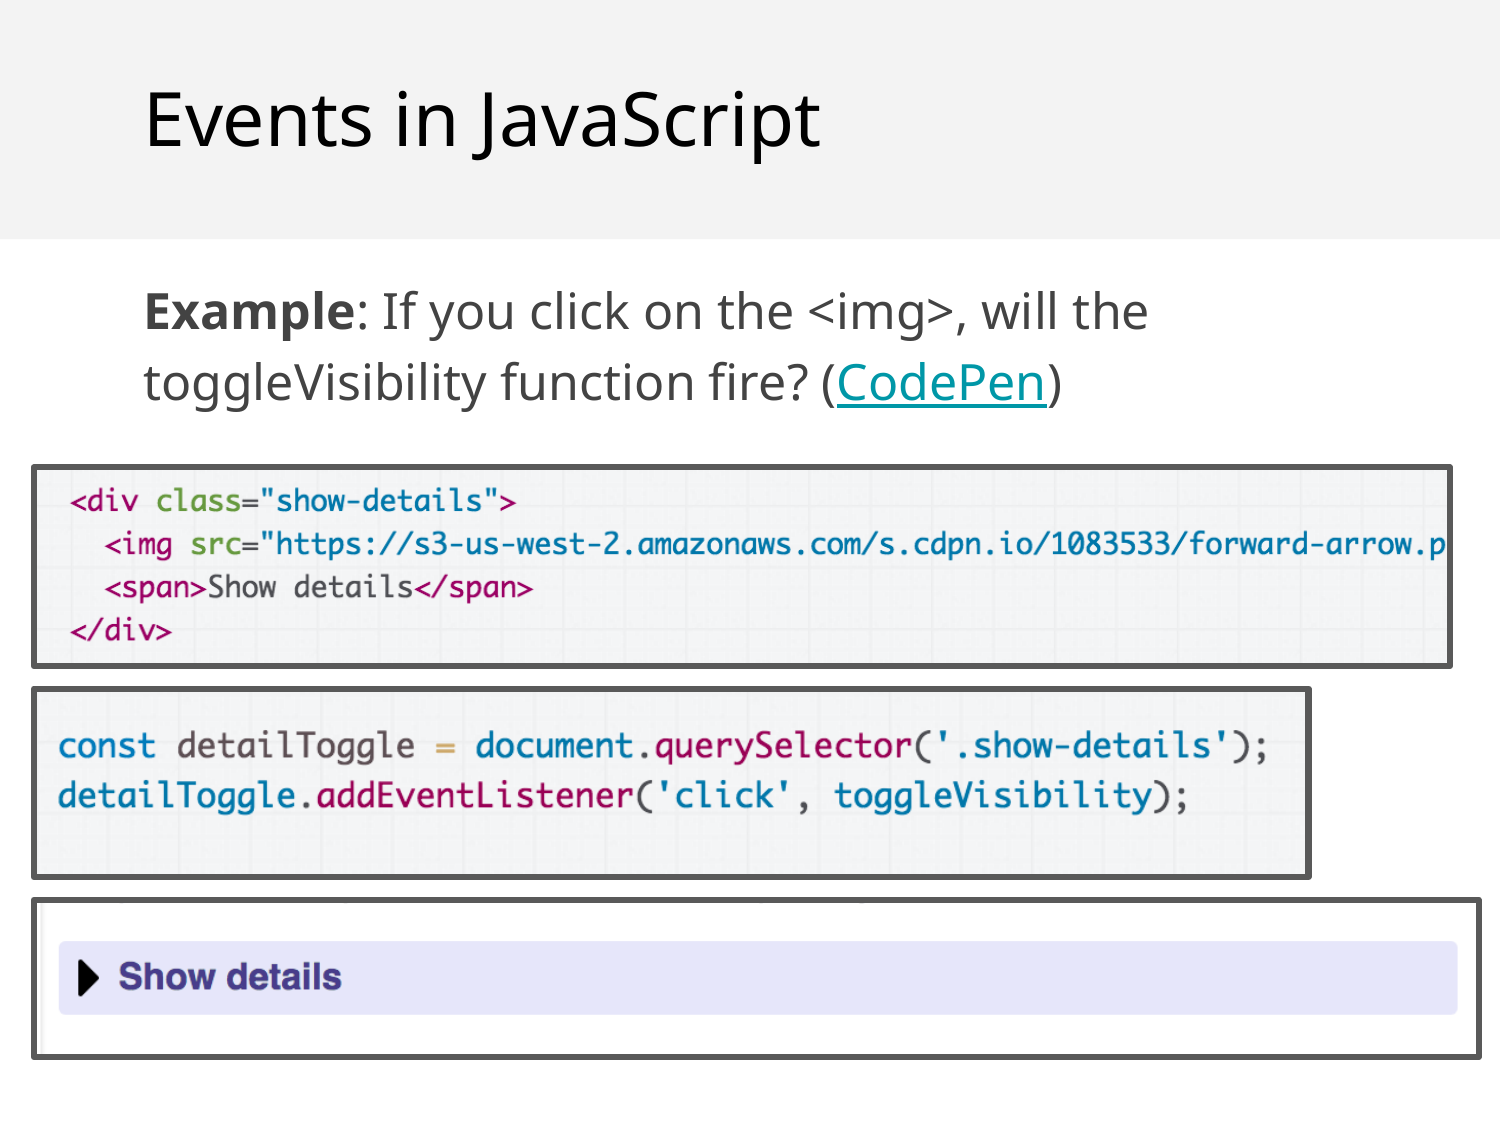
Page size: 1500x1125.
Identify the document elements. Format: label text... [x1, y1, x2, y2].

title Events in JavaScript [128, 56, 1372, 183]
picture [36, 691, 1306, 874]
picture [36, 470, 1447, 663]
picture [36, 903, 1476, 1054]
list Example: If you click on the <img>, will the toggleVisibility function fire? (CodePen) [128, 255, 1372, 426]
